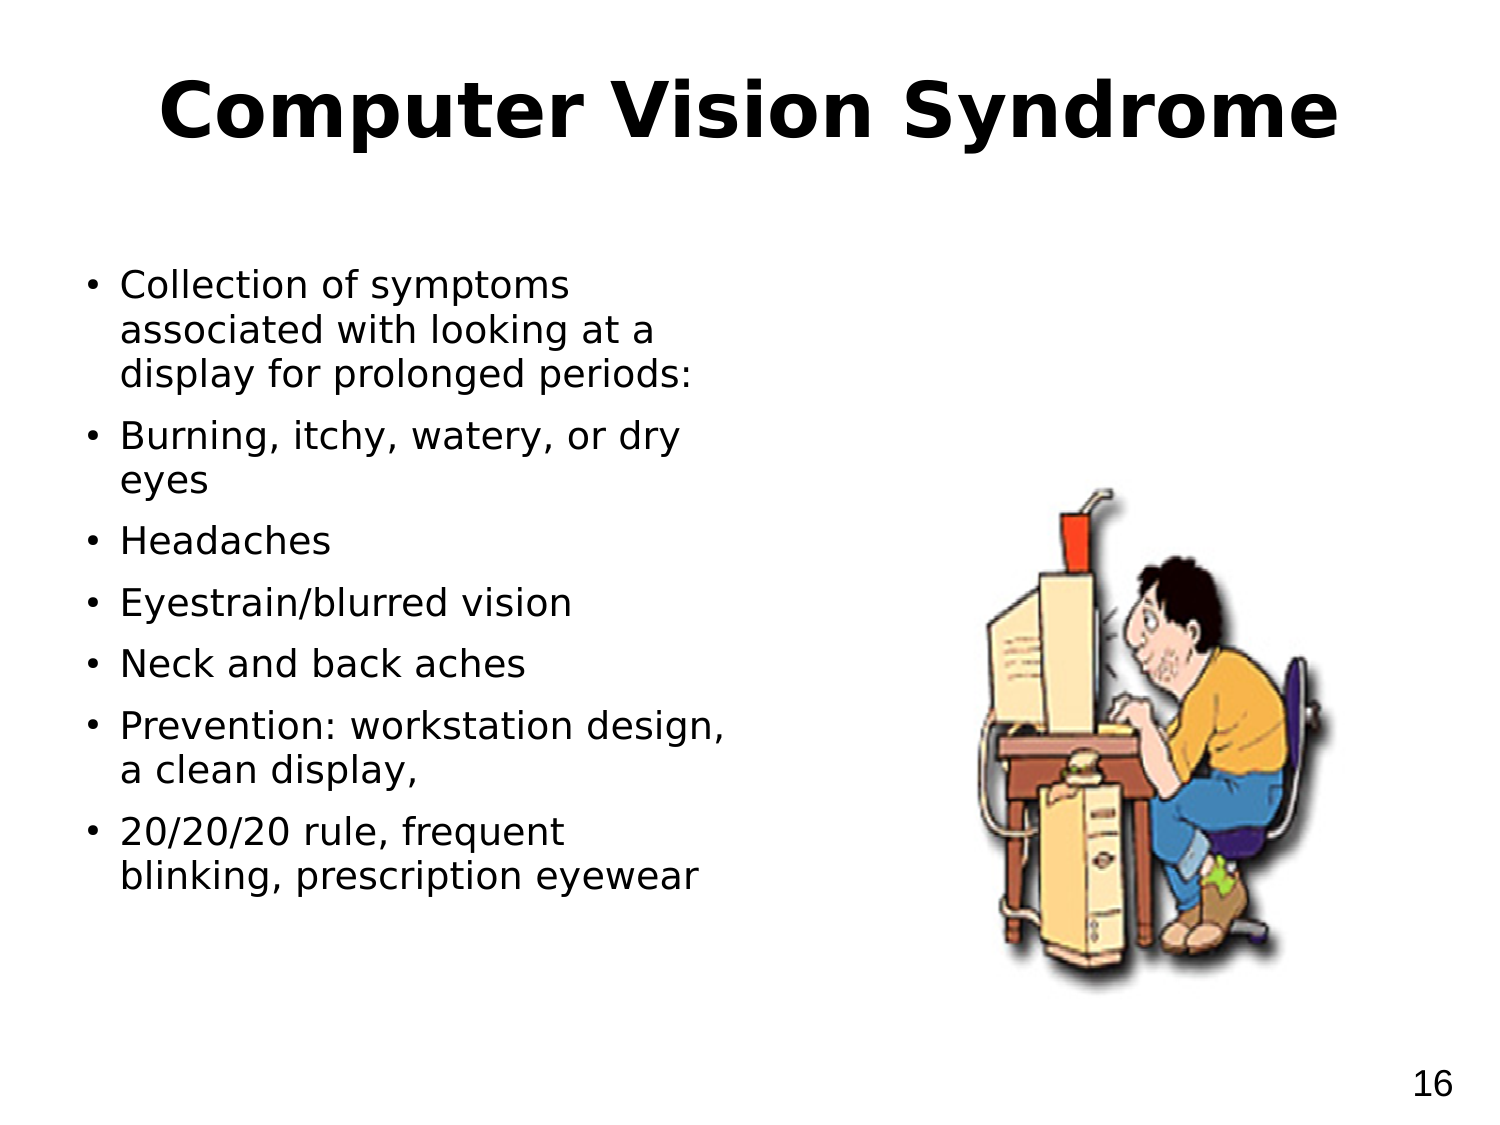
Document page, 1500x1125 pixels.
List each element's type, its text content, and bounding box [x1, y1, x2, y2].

picture [936, 916, 1351, 1014]
title Computer Vision Syndrome [75, 44, 1425, 177]
list Collection of symptoms associated with looking at a display for prolonged periods: Burning, itchy, watery, or dry eyes Headaches Eyestrain/blurred vision Neck and back aches Prevention: workstation design, a clean display, 20/20/20 rule, frequent blinking, prescription eyewear [75, 263, 734, 916]
list [766, 263, 1426, 916]
